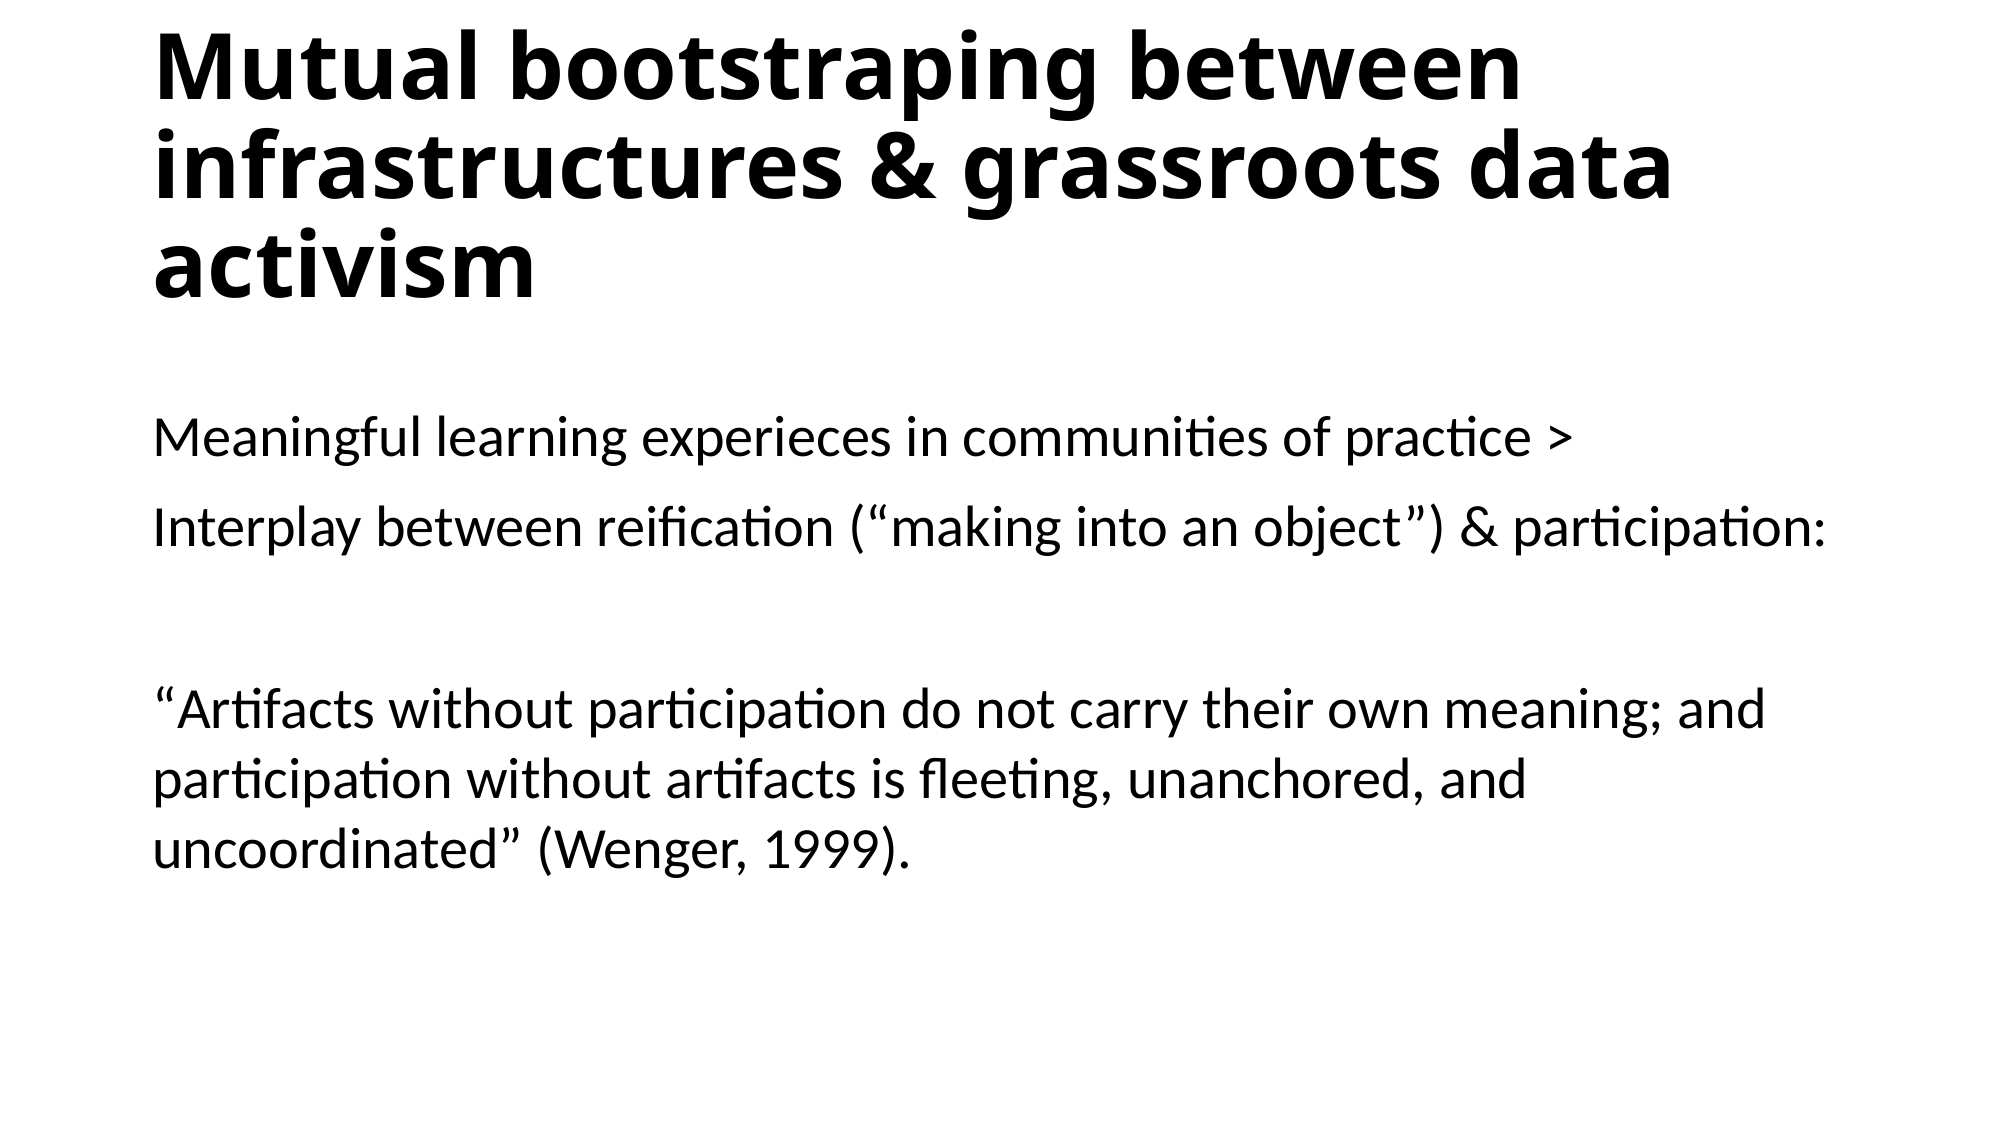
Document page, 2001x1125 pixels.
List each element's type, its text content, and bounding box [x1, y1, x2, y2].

title Mutual bootstraping between infrastructures & grassroots data activism [137, 59, 1863, 278]
list Meaningful learning experieces in communities of practice > Interplay between reification (“making into an object”) & participation: “Artifacts without participation do not carry their own meaning; and participation without artifacts is fleeting, unanchored, and uncoordinated” (Wenger, 1999). [137, 299, 1863, 1014]
